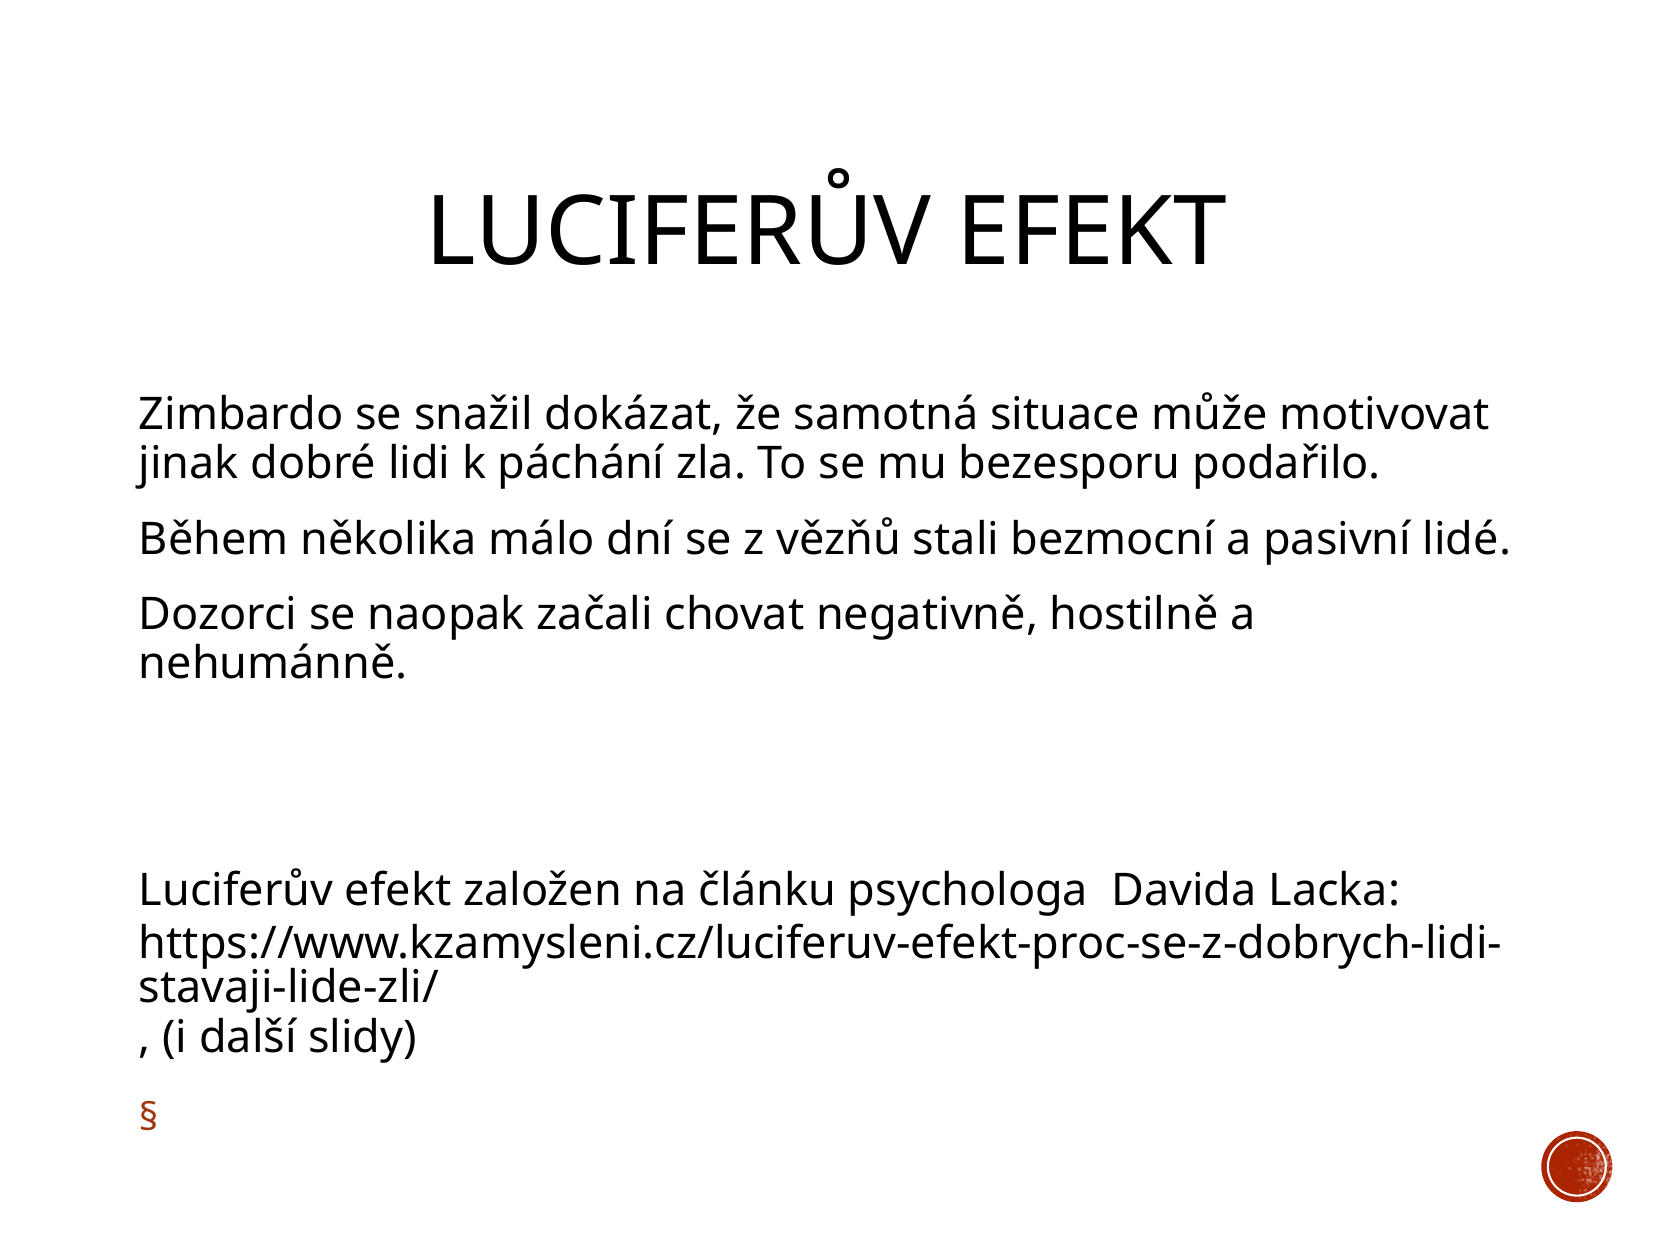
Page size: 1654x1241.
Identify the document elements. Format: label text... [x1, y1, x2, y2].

list Zimbardo se snažil dokázat, že samotná situace může motivovat jinak dobré lidi k páchání zla. To se mu bezesporu podařilo. Během několika málo dní se z vězňů stali bezmocní a pasivní lidé. Dozorci se naopak začali chovat negativně, hostilně a nehumánně. Luciferův efekt založen na článku psychologa Davida Lacka: https://www.kzamysleni.cz/luciferuv-efekt-proc-se-z-dobrych-lidi-stavaji-lide-zli/, (i další slidy) [124, 383, 1530, 1117]
title Luciferův efekt [124, 87, 1530, 379]
